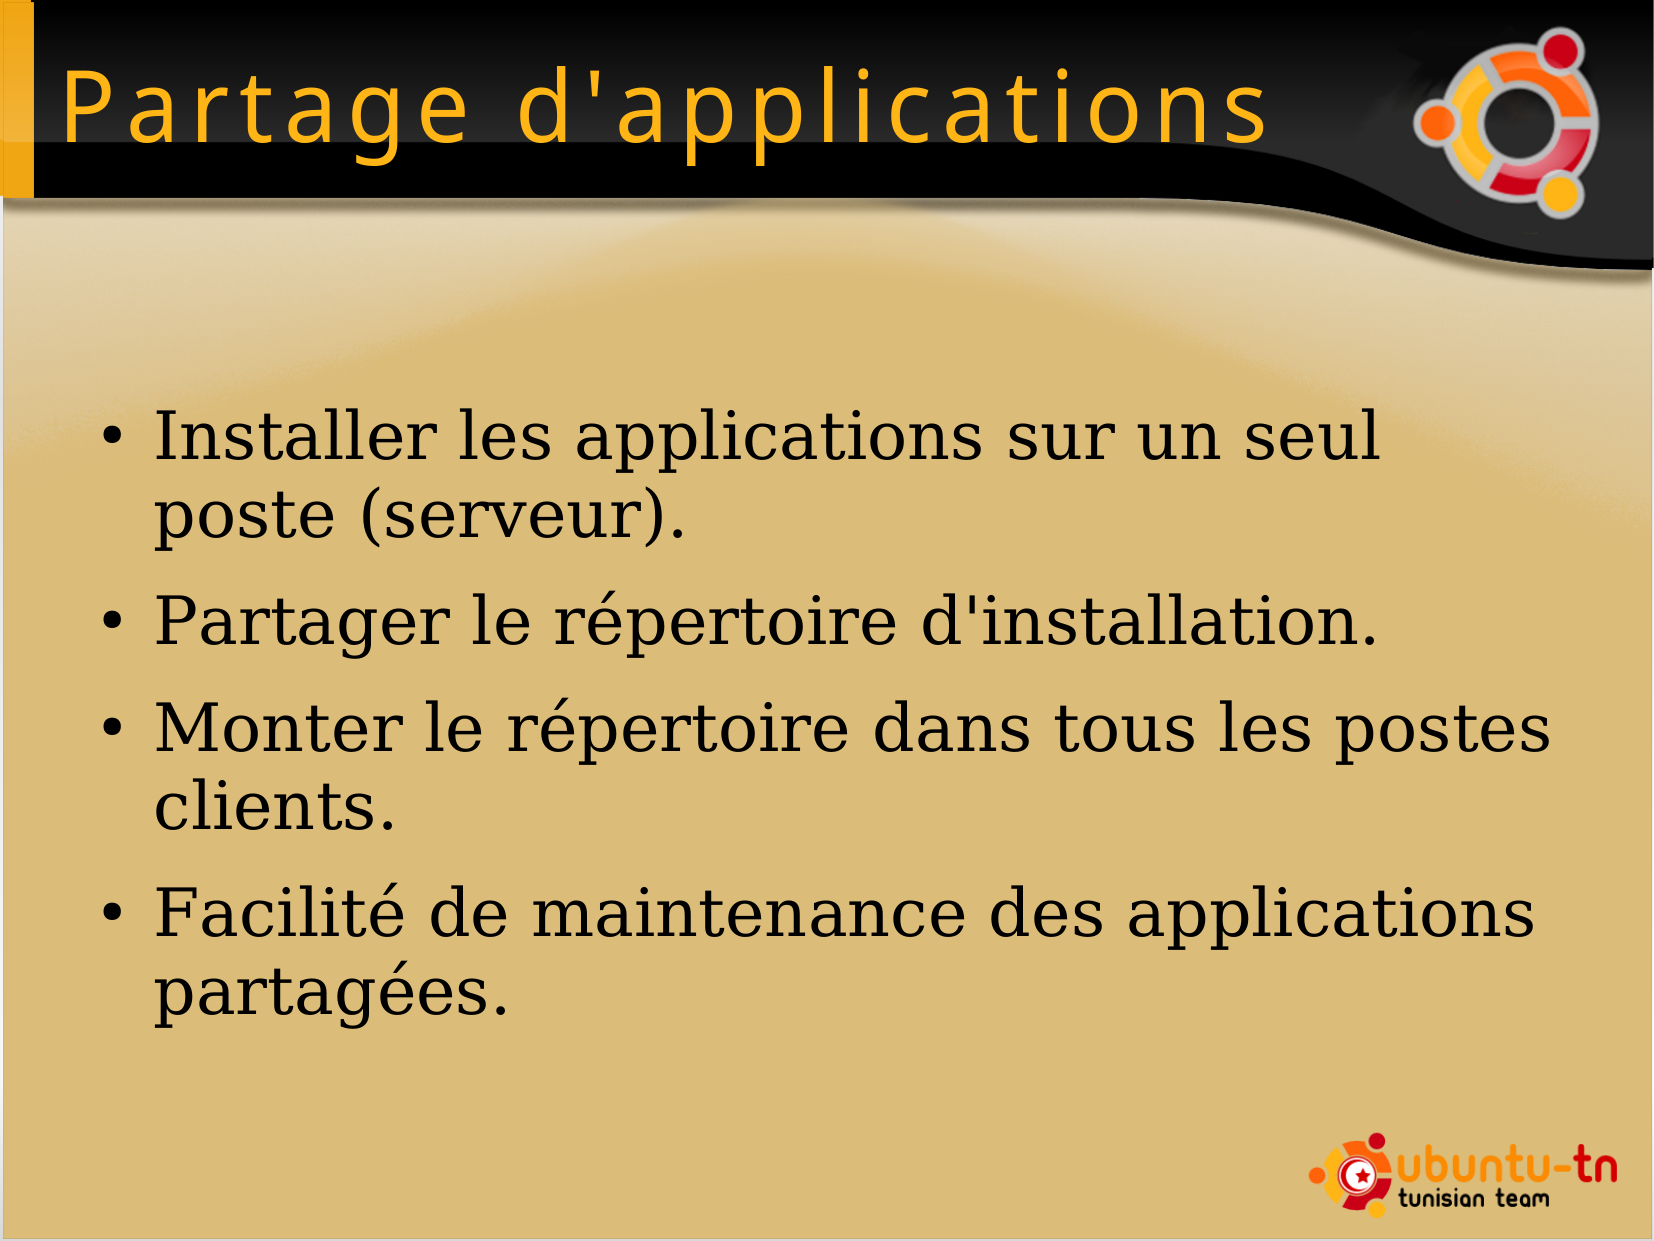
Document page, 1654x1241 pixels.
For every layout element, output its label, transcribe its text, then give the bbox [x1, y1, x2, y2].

title Partage d'applications [59, 29, 1388, 178]
list Installer les applications sur un seul poste (serveur). Partager le répertoire d'installation. Monter le répertoire dans tous les postes clients. Facilité de maintenance des applications partagées. [82, 290, 1571, 1109]
picture [0, 0, 1654, 1241]
